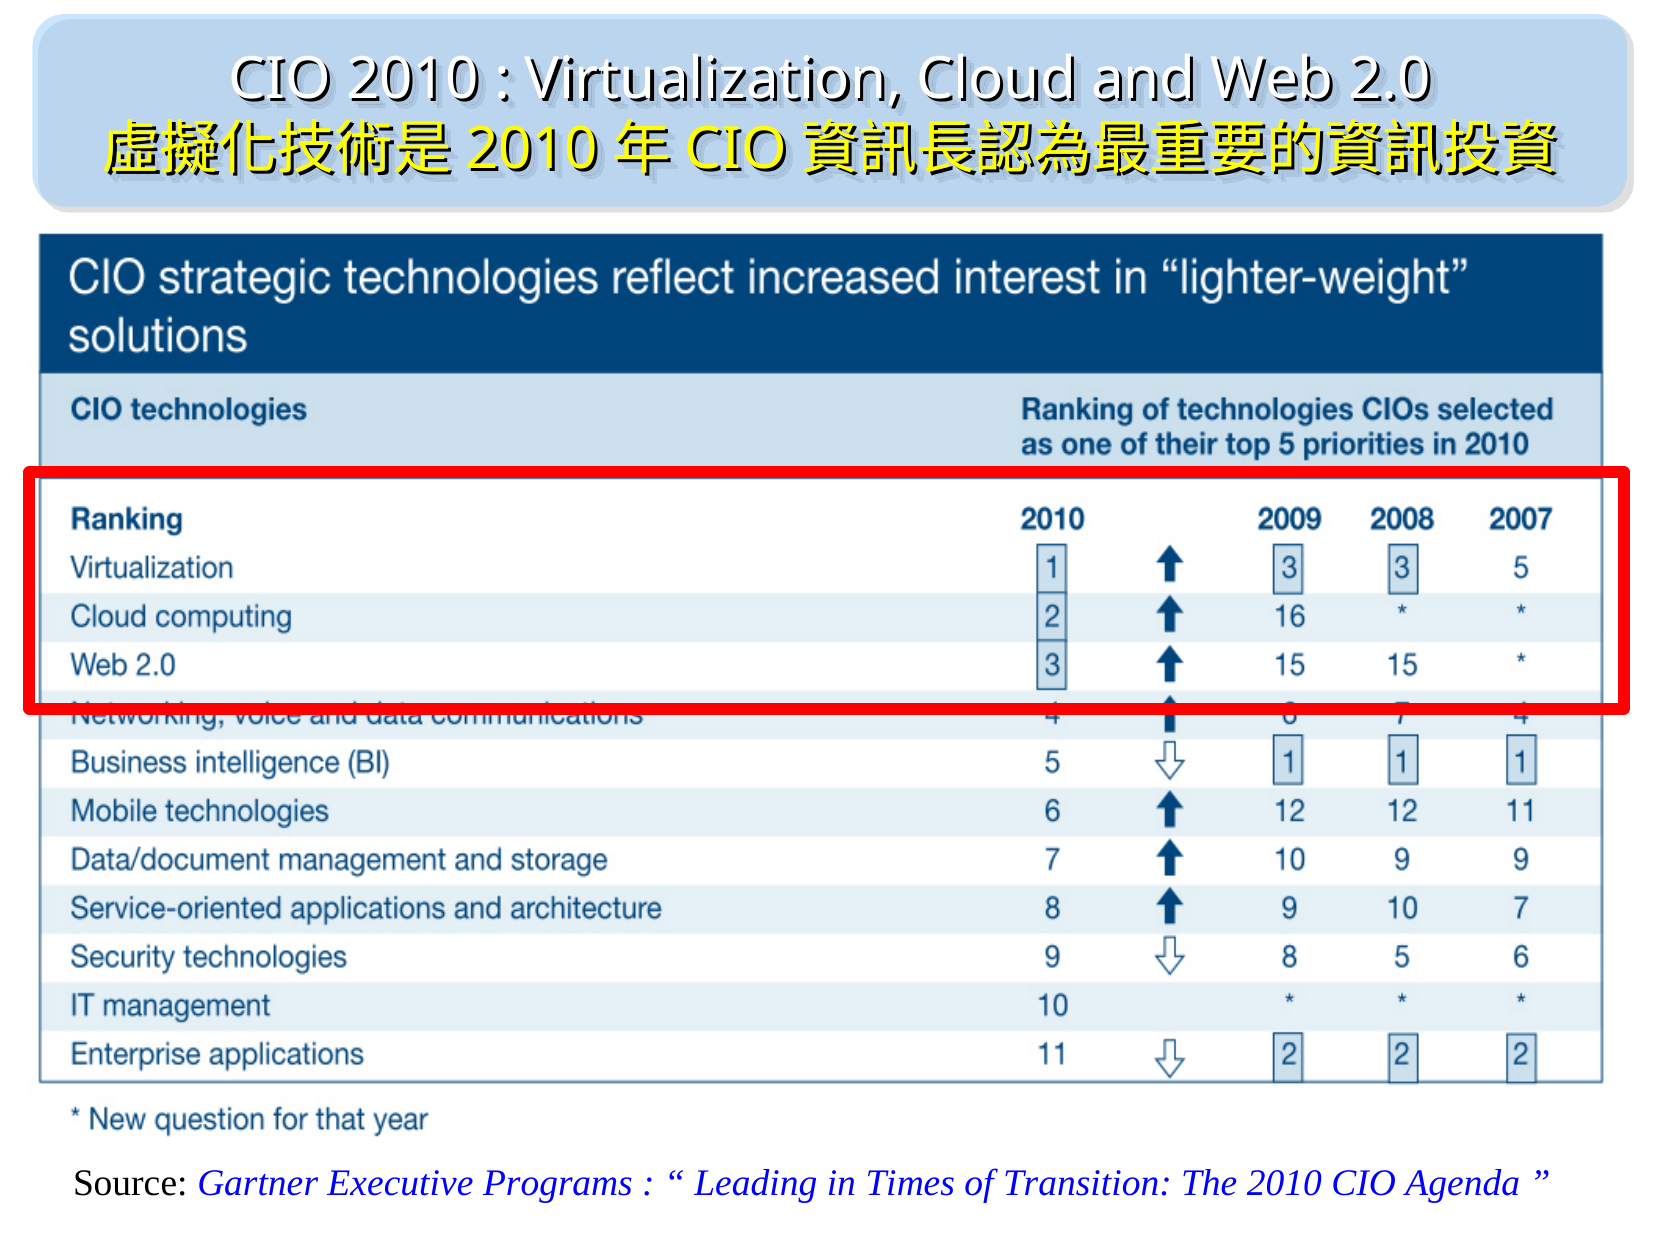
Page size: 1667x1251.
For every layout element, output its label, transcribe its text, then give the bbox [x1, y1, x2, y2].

picture [28, 715, 1624, 1150]
text_box CIO 2010 : Virtualization, Cloud and Web 2.0 虛擬化技術是2010年CIO資訊長認為最重要的資訊投資 [32, 13, 1628, 207]
text_box Source: Gartner Executive Programs : “ Leading in Times of Transition: The 2010 CIO Agenda ” [58, 1150, 1594, 1226]
picture [28, 224, 1624, 466]
picture [35, 478, 1618, 703]
